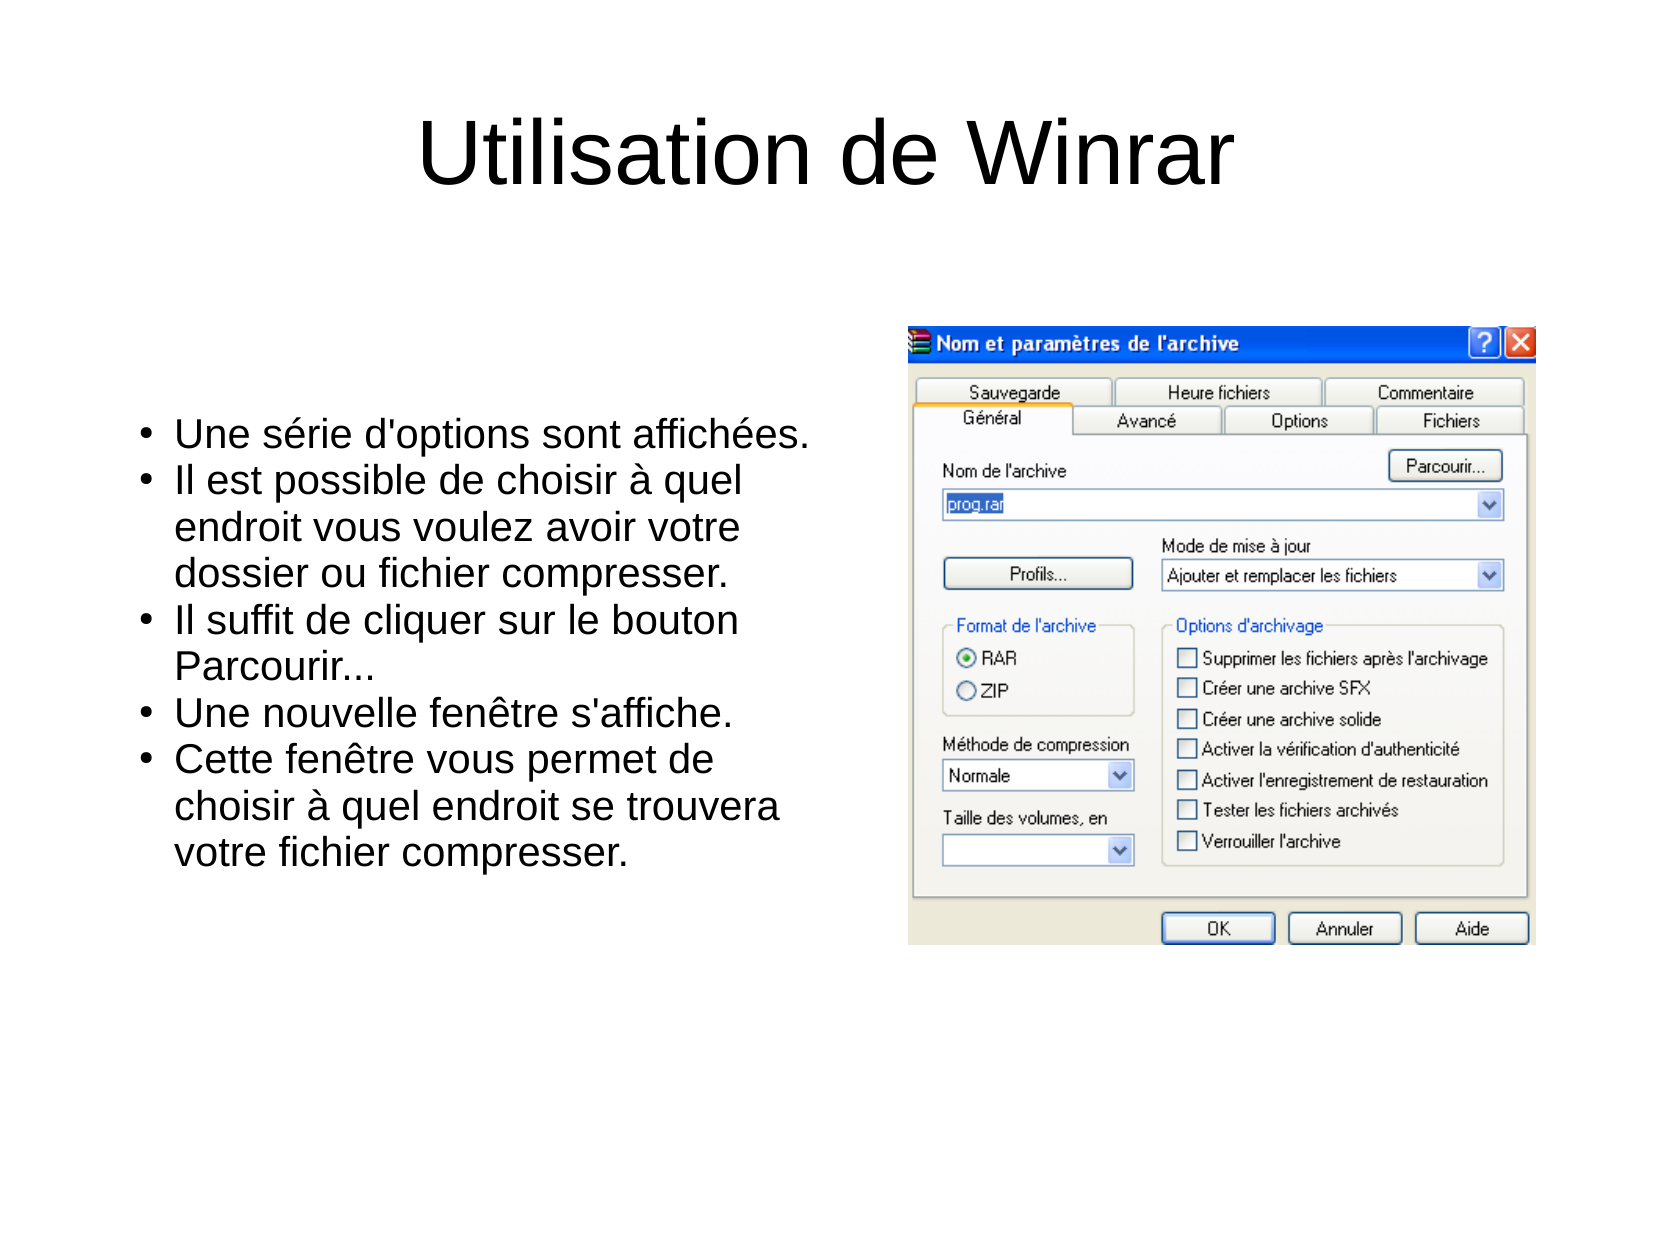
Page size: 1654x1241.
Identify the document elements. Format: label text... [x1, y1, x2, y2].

title Utilisation de Winrar [82, 56, 1571, 250]
picture [908, 326, 1536, 945]
text_box Une série d'options sont affichées. Il est possible de choisir à quel endroit vous voulez avoir votre dossier ou fichier compresser. Il suffit de cliquer sur le bouton Parcourir... Une nouvelle fenêtre s'affiche. Cette fenêtre vous permet de choisir à quel endroit se trouvera votre fichier compresser. [88, 403, 827, 886]
